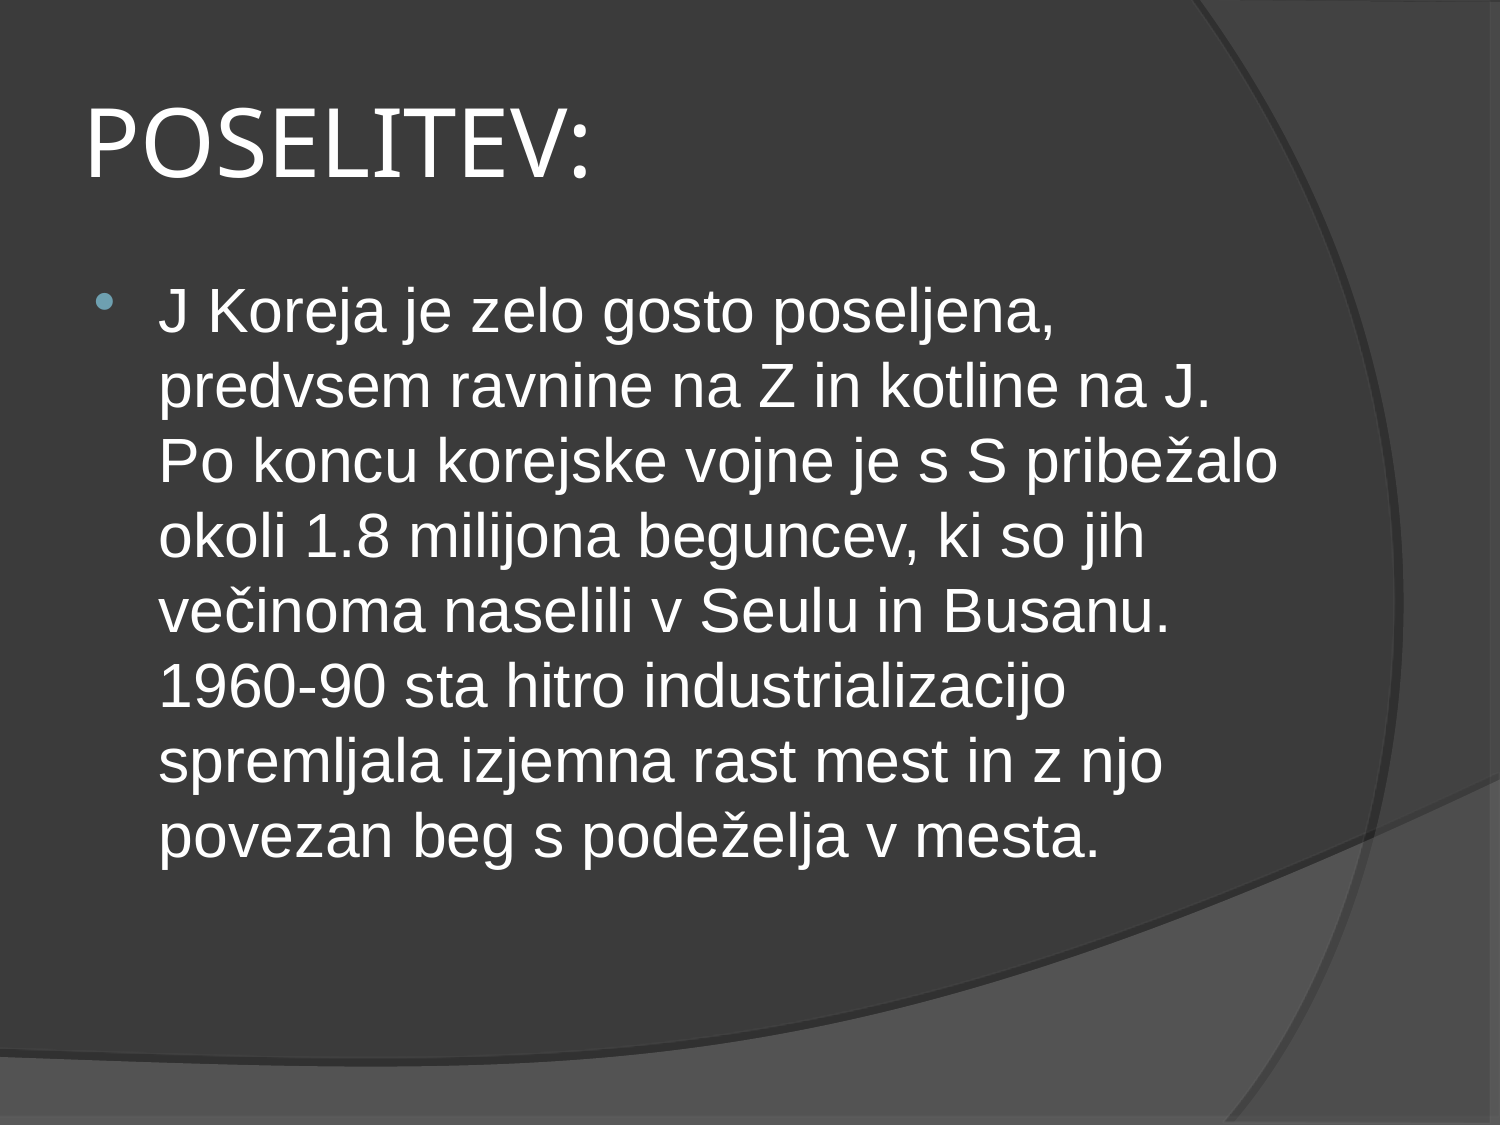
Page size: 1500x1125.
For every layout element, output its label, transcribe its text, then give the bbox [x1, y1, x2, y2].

list J Koreja je zelo gosto poseljena, predvsem ravnine na Z in kotline na J. Po koncu korejske vojne je s S pribežalo okoli 1.8 milijona beguncev, ki so jih večinoma naselili v Seulu in Busanu. 1960-90 sta hitro industrializacijo spremljala izjemna rast mest in z njo povezan beg s podeželja v mesta. [75, 262, 1300, 1005]
title POSELITEV: [75, 45, 1300, 233]
